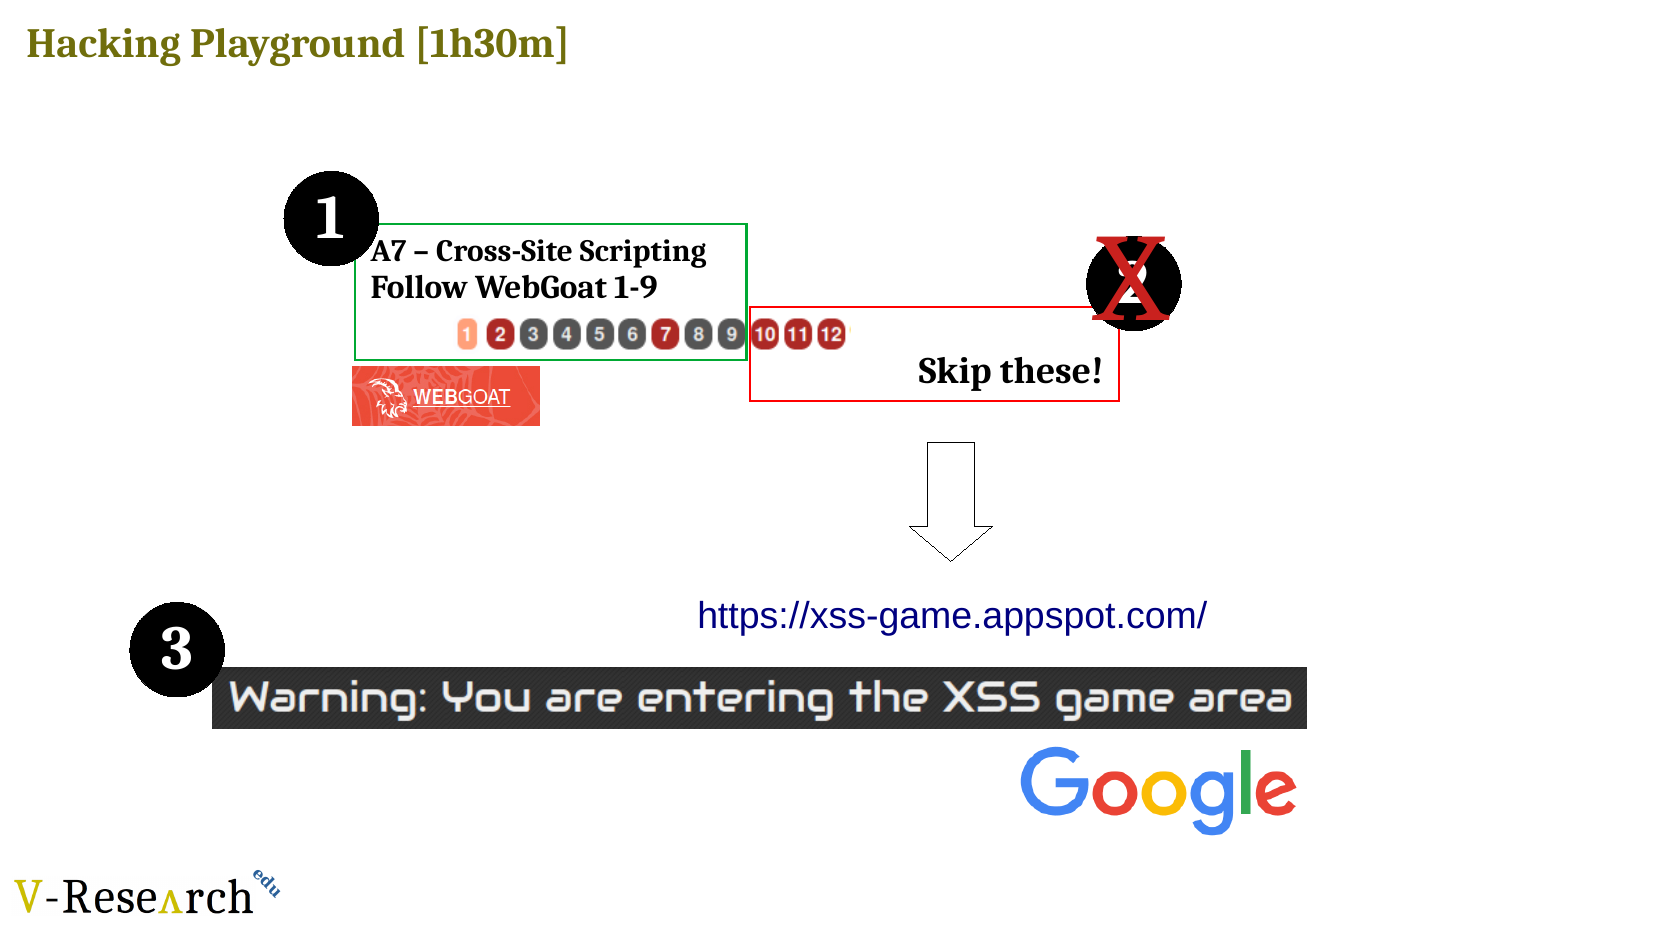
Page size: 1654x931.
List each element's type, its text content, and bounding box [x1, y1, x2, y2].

text_box Hacking Playground [1h30m] [11, 12, 1193, 77]
picture [352, 366, 540, 426]
picture [212, 667, 1307, 729]
text_box 3 [129, 602, 225, 697]
text_box 1 [283, 171, 379, 266]
picture [1020, 744, 1300, 842]
picture [11, 876, 255, 916]
text_box A7 – Cross-Site Scripting Follow WebGoat 1-9 [354, 224, 747, 361]
text_box edu [222, 847, 333, 931]
text_box Skip these! [749, 306, 1120, 402]
text_box https://xss-game.appspot.com/ [682, 586, 1223, 644]
text_box X [1080, 200, 1182, 363]
